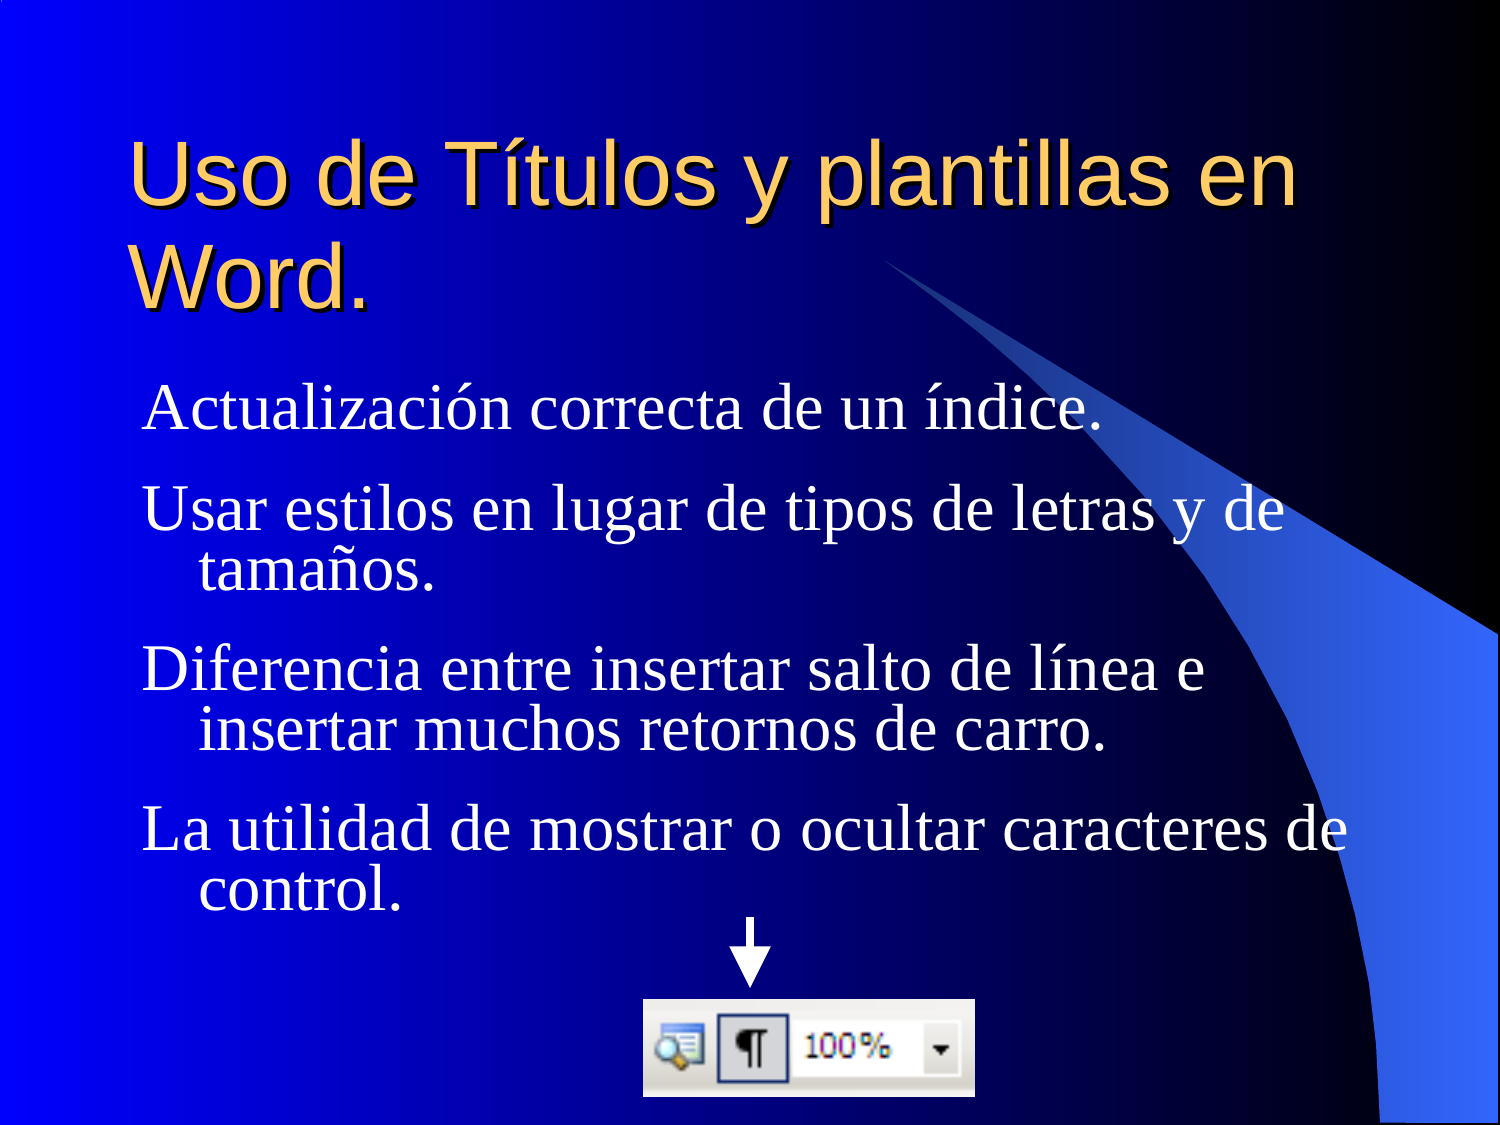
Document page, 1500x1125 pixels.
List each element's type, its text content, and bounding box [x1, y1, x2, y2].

list Actualización correcta de un índice. Usar estilos en lugar de tipos de letras y de tamaños. Diferencia entre insertar salto de línea e insertar muchos retornos de carro. La utilidad de mostrar o ocultar caracteres de control. [111, 374, 1387, 1000]
picture [643, 999, 975, 1097]
title Uso de Títulos y plantillas en Word. [112, 99, 1438, 351]
